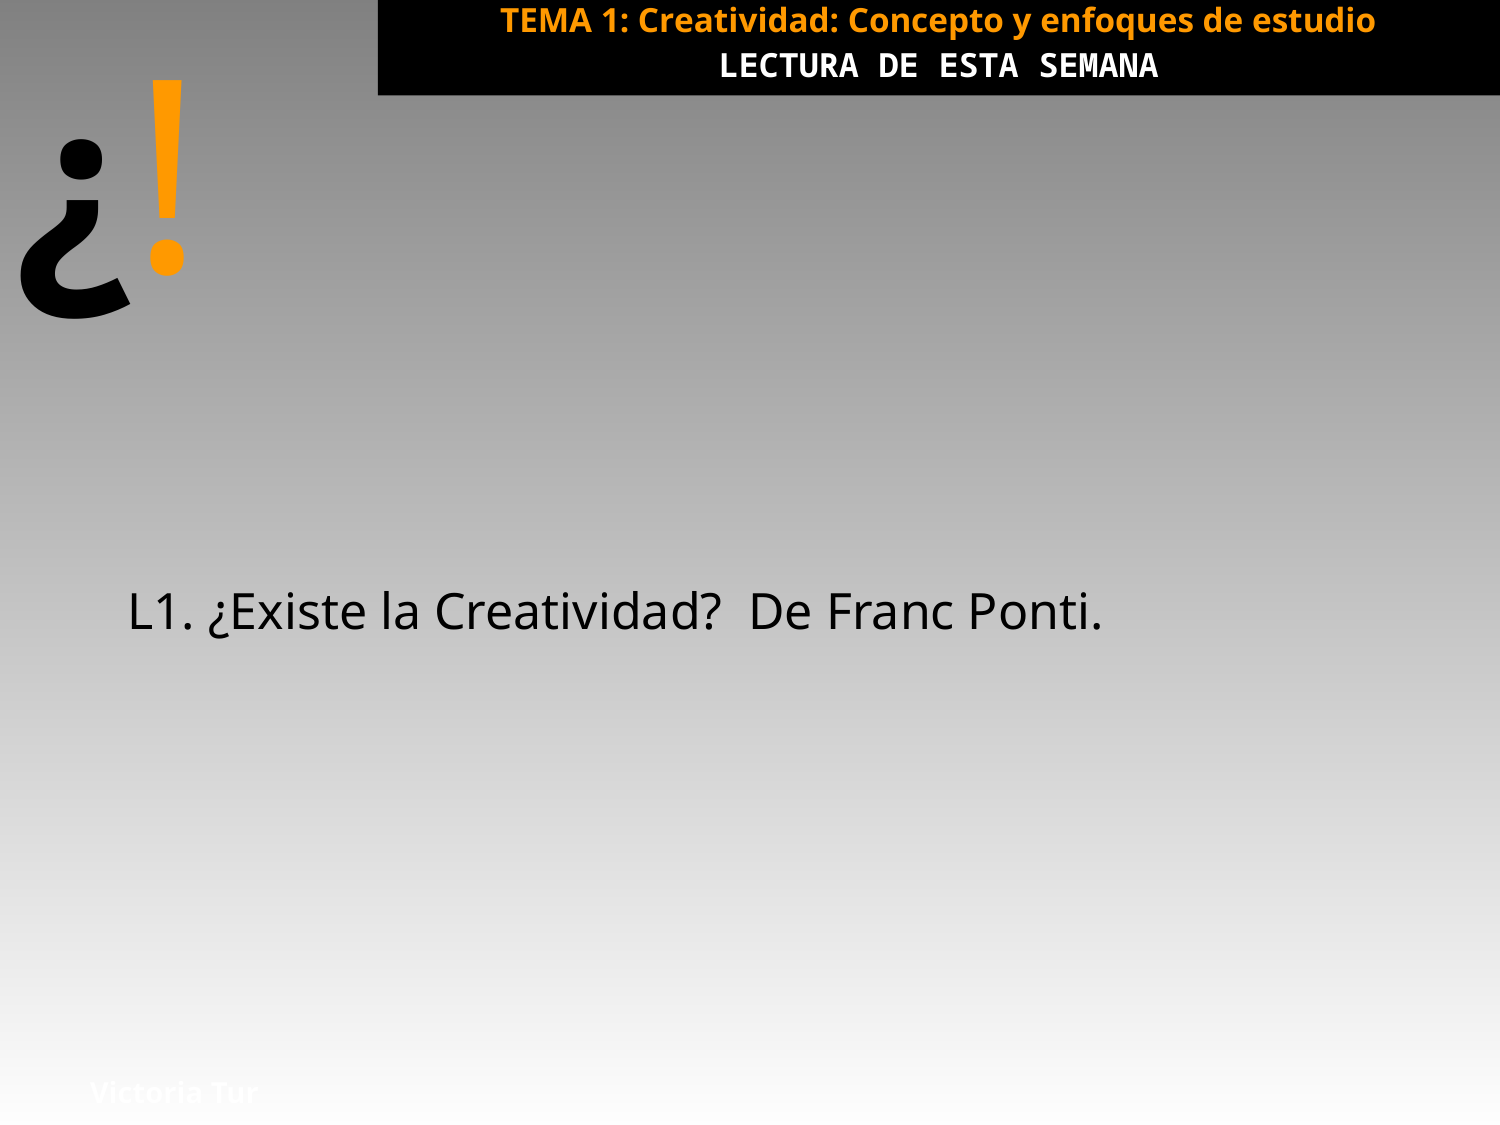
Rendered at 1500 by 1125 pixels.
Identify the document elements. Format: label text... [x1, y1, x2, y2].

list L1. ¿Existe la Creatividad? De Franc Ponti. [112, 326, 1463, 1069]
text_box TEMA 1: Creatividad: Concepto y enfoques de estudio LECTURA DE ESTA SEMANA [377, 0, 1500, 96]
